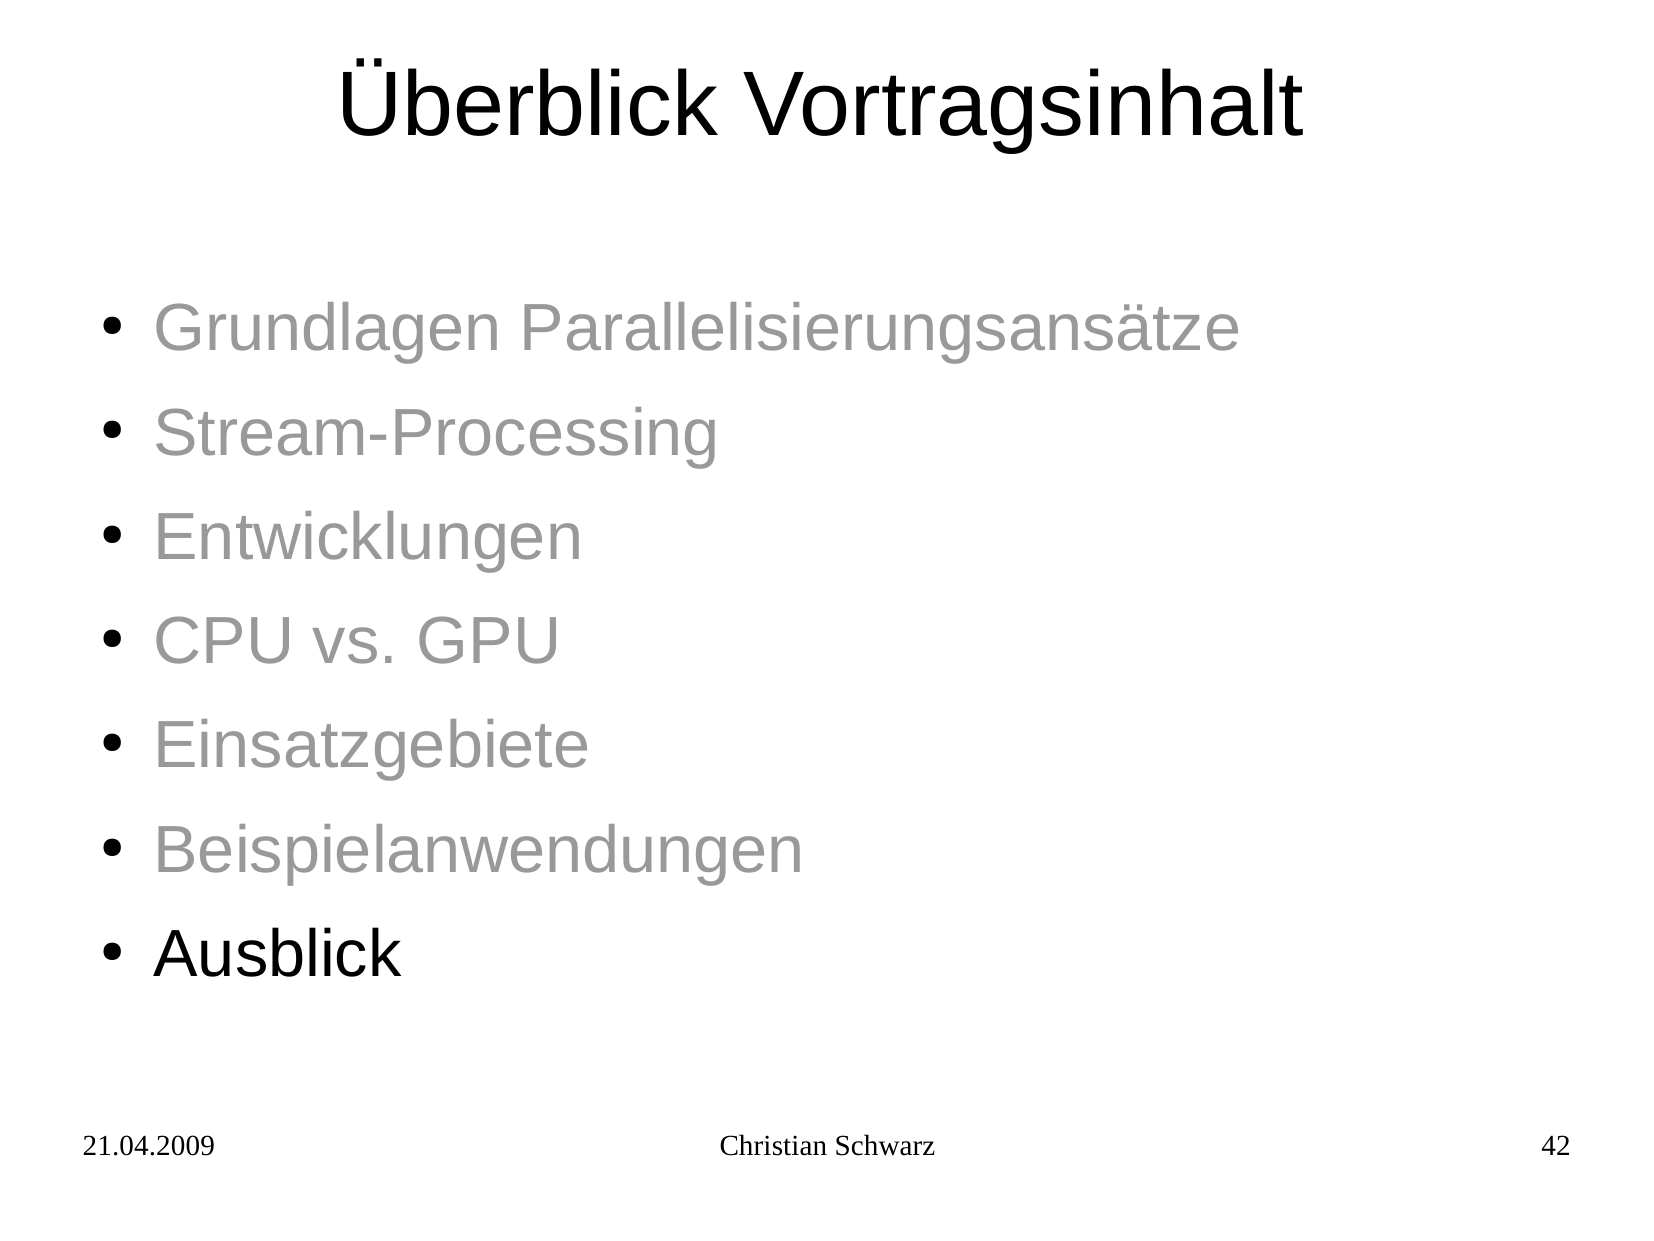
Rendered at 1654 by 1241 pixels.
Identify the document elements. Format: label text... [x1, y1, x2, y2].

list Grundlagen Parallelisierungsansätze Stream-Processing Entwicklungen CPU vs. GPU Einsatzgebiete Beispielanwendungen Ausblick [82, 290, 1571, 1109]
title Überblick Vortragsinhalt [76, 0, 1565, 208]
